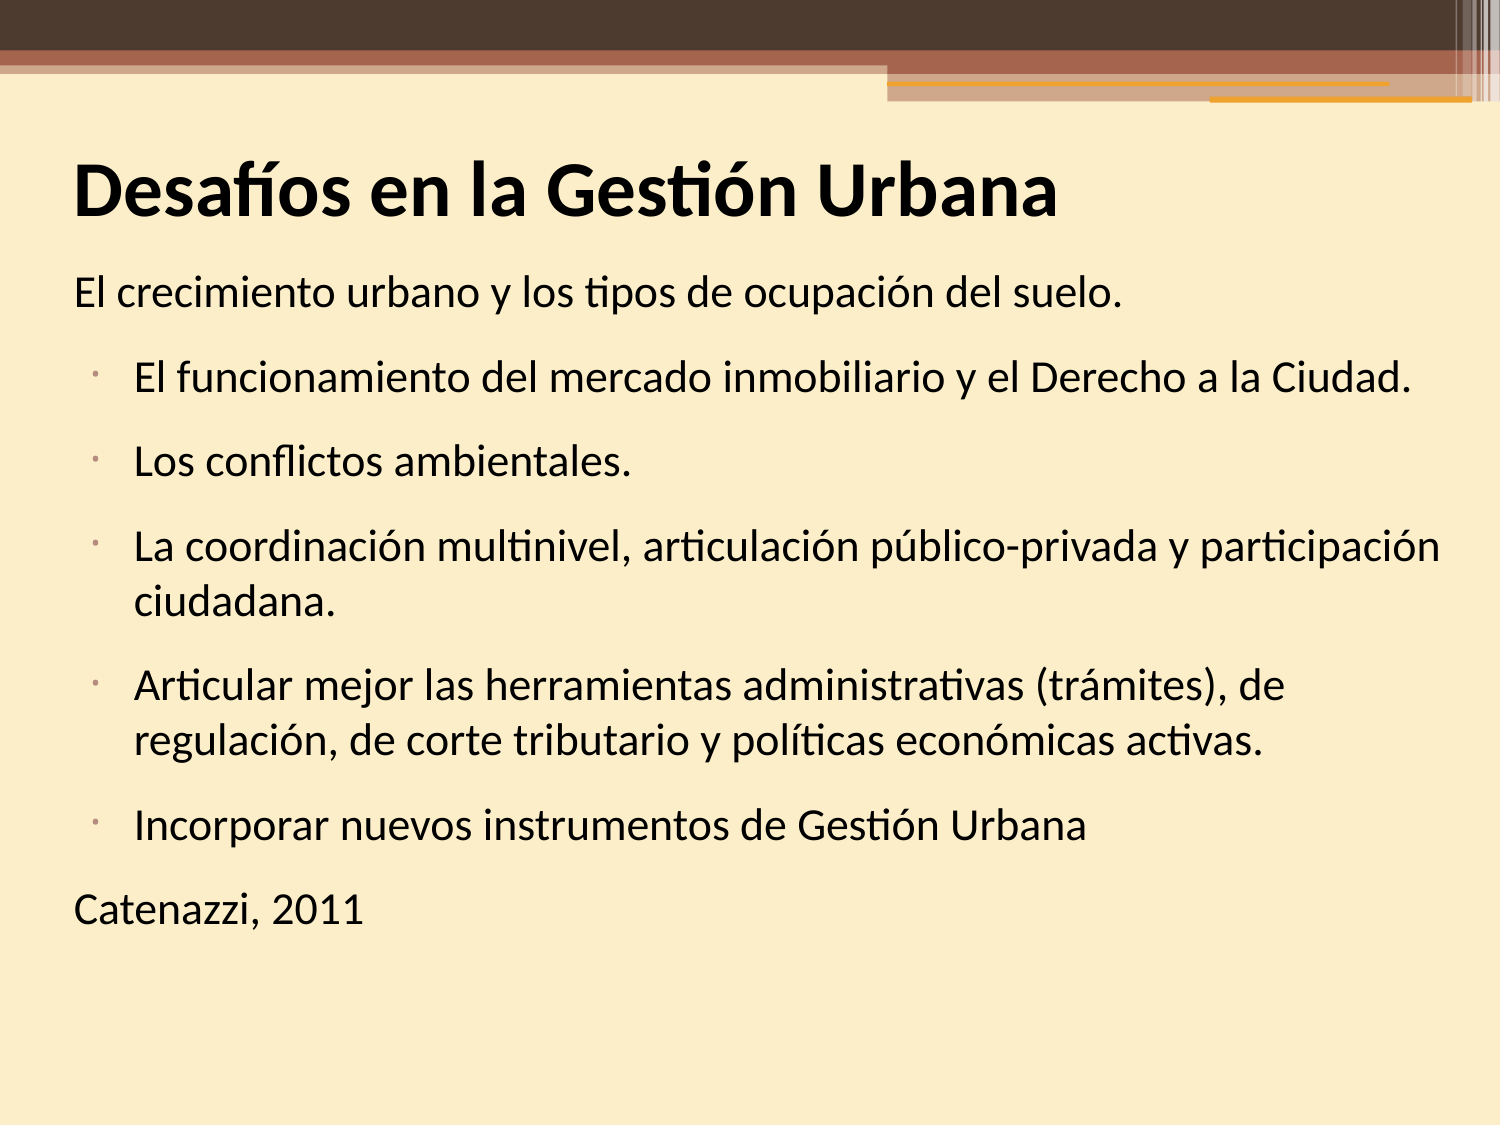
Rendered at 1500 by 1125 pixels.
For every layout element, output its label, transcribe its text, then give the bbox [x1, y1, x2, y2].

list Desafíos en la Gestión Urbana El crecimiento urbano y los tipos de ocupación del suelo. El funcionamiento del mercado inmobiliario y el Derecho a la Ciudad. Los conflictos ambientales. La coordinación multinivel, articulación público-privada y participación ciudadana. Articular mejor las herramientas administrativas (trámites), de regulación, de corte tributario y políticas económicas activas. Incorporar nuevos instrumentos de Gestión Urbana Catenazzi, 2011 [59, 129, 1477, 1004]
